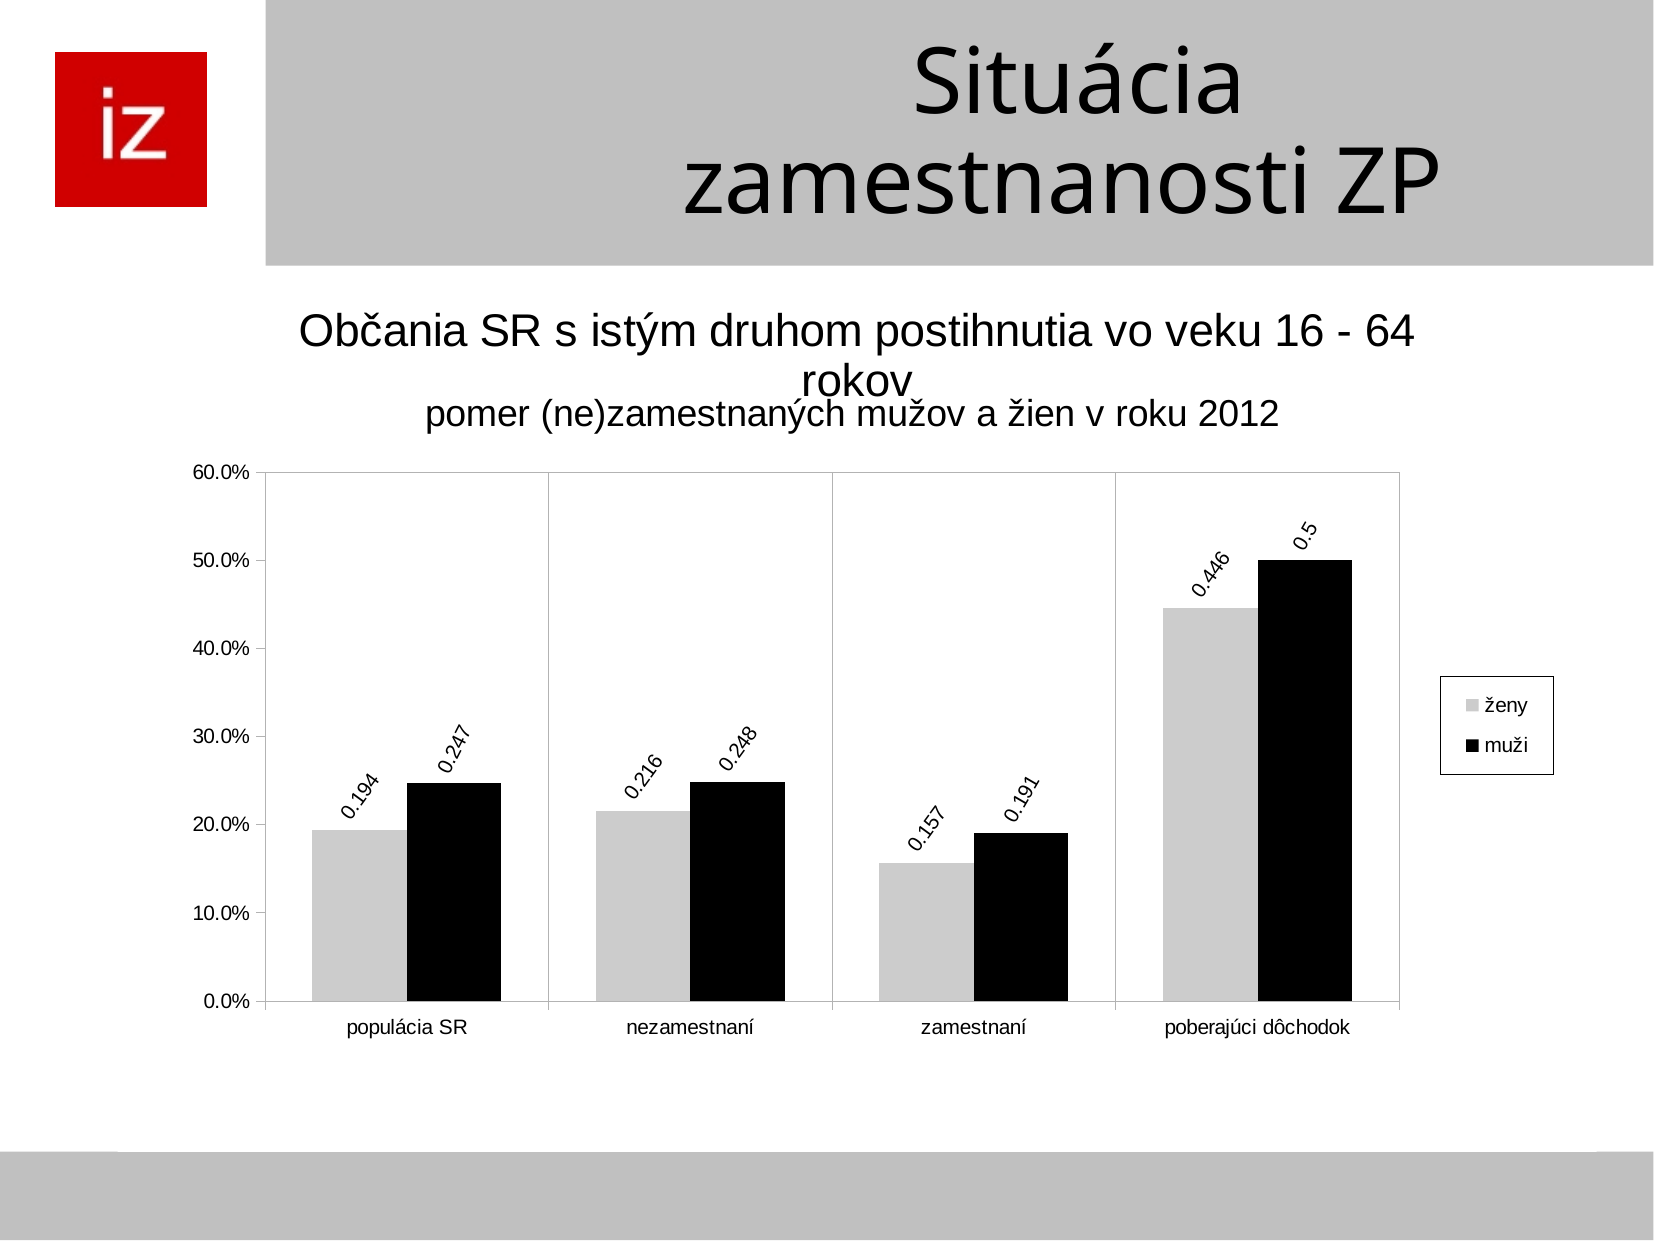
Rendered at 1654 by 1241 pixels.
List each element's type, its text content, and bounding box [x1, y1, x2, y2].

chart [117, 266, 1597, 1152]
picture [55, 52, 207, 207]
title Situácia zamestnanosti ZP [561, 29, 1565, 237]
